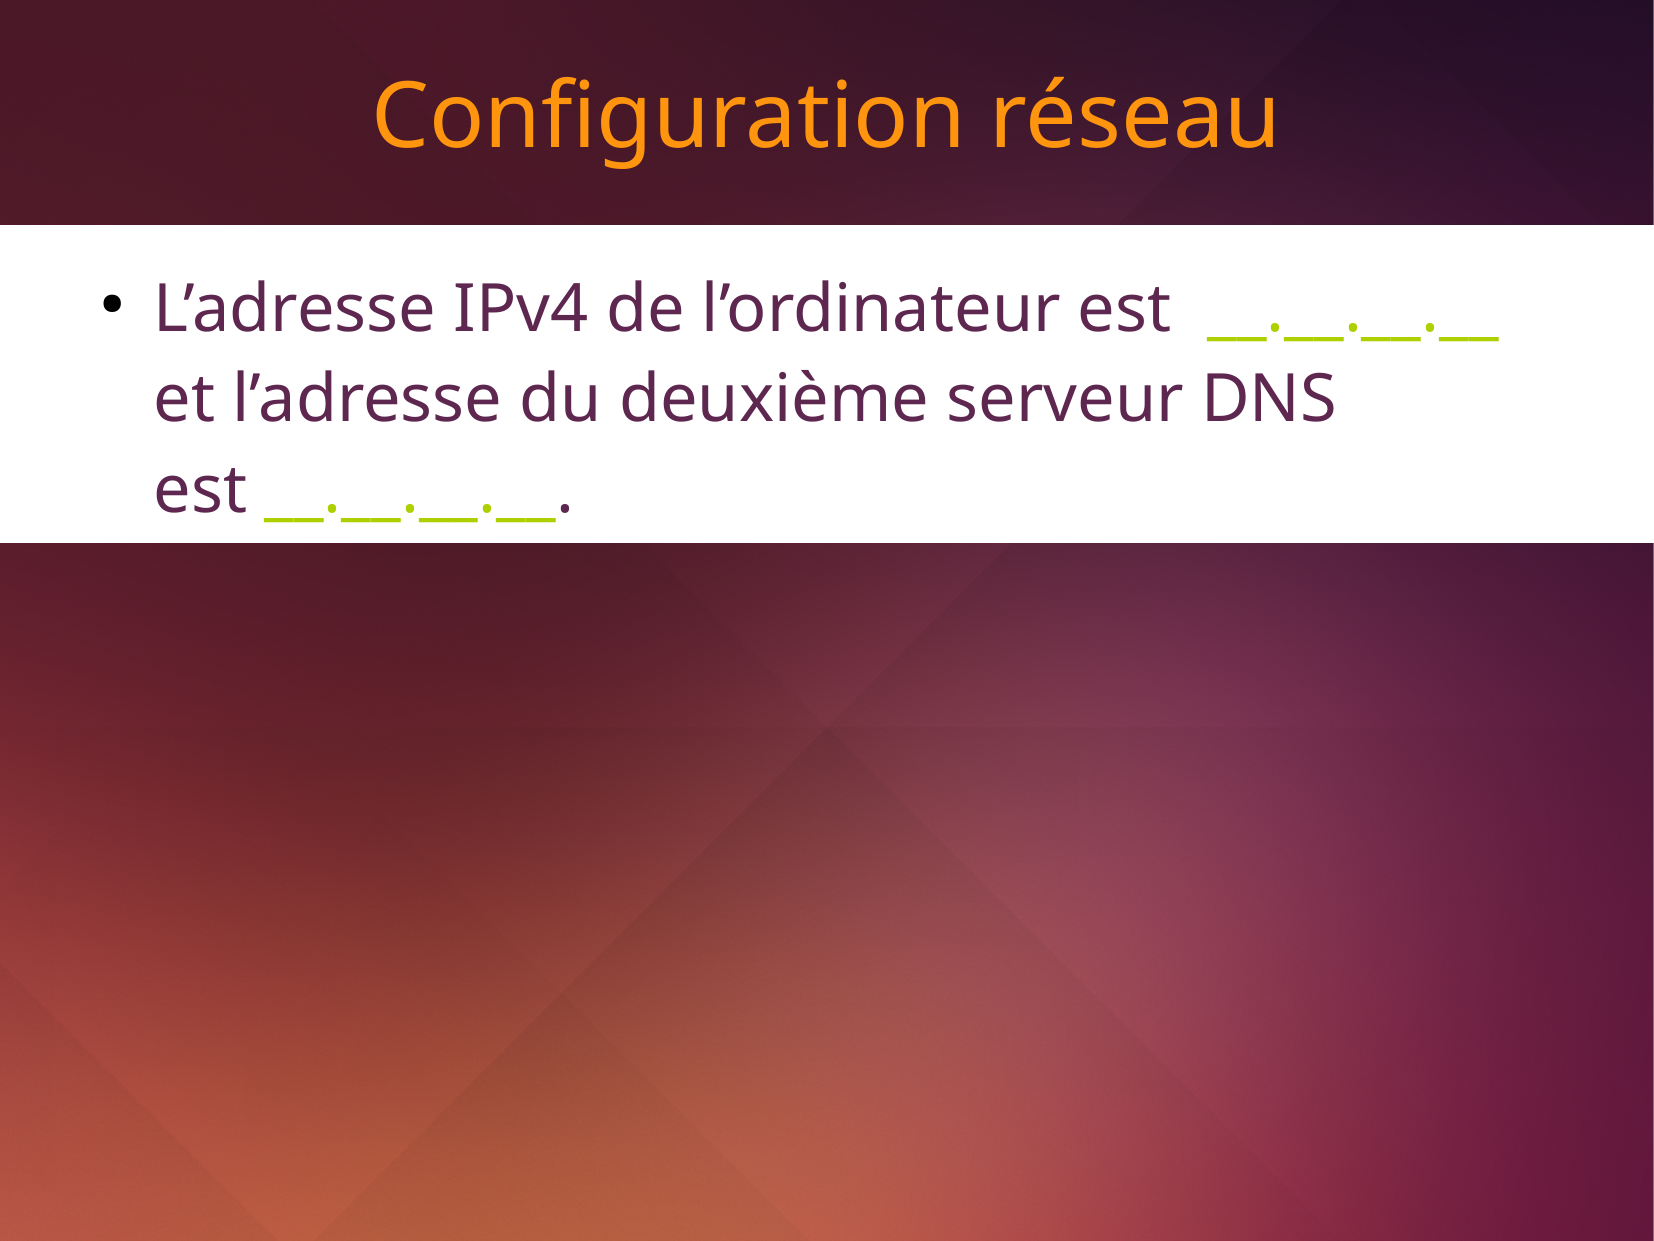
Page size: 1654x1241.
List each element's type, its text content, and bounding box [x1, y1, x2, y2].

picture [0, 0, 1654, 1241]
title Configuration réseau [82, 8, 1571, 216]
list L’adresse IPv4 de l’ordinateur est __.__.__.__ et l’adresse du deuxième serveur DNS est __.__.__.__. [82, 259, 1571, 543]
